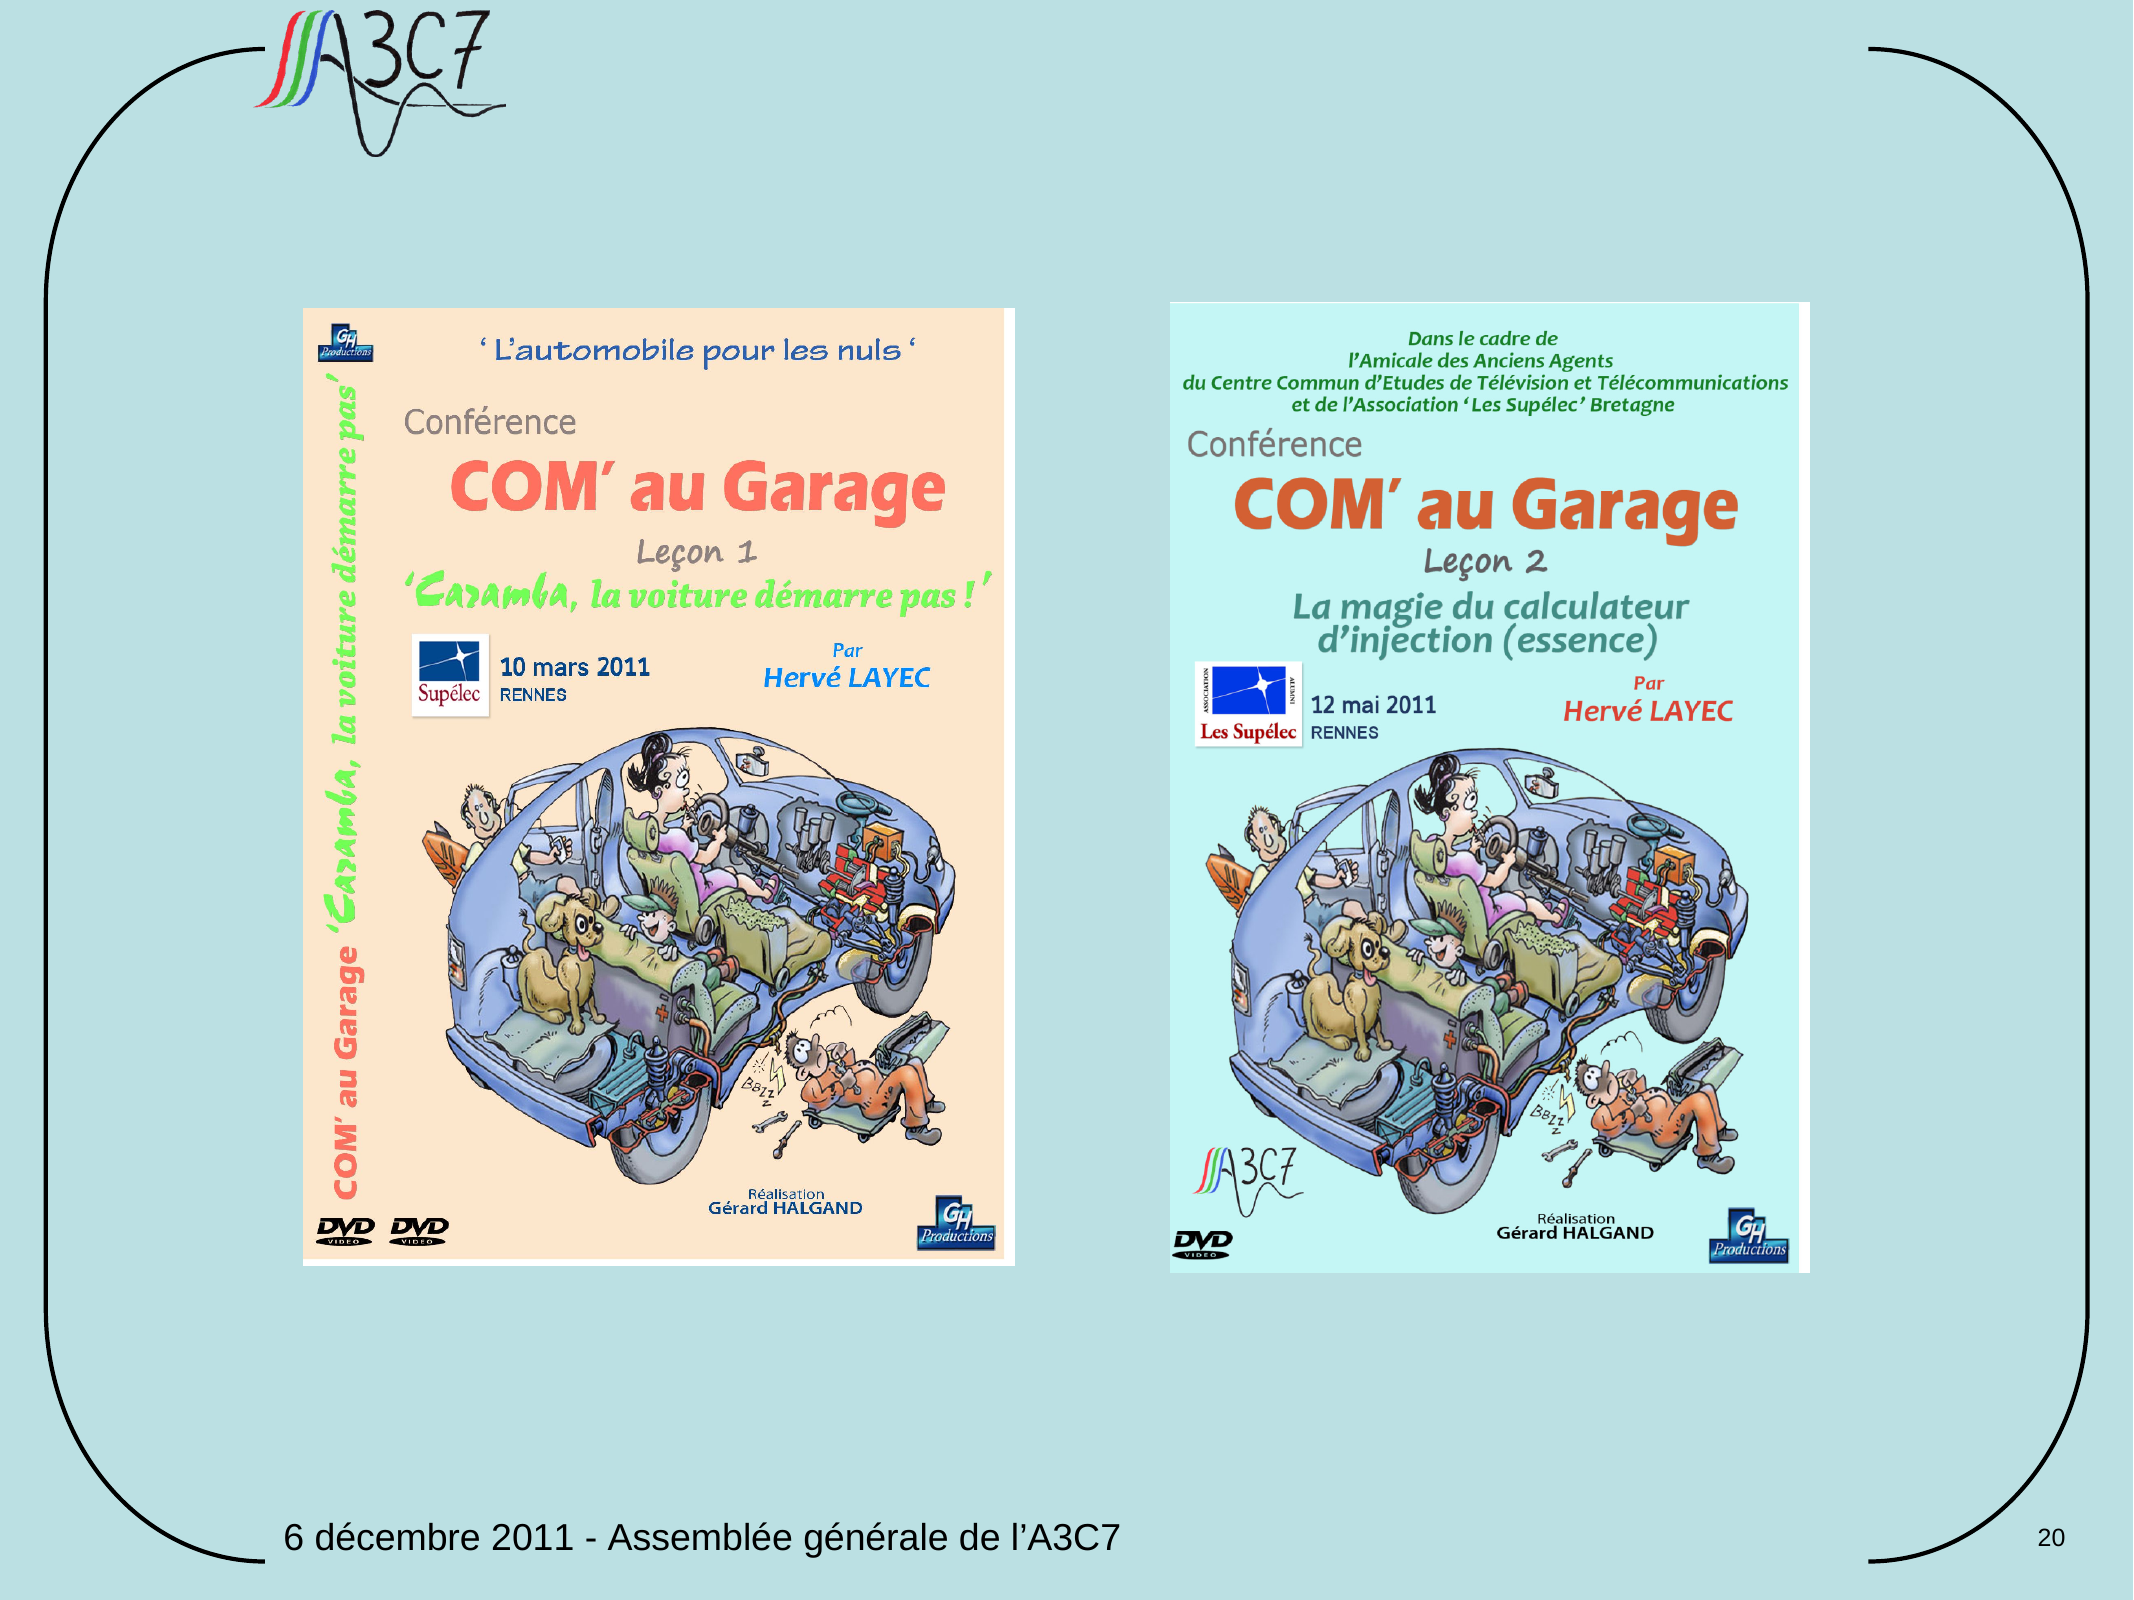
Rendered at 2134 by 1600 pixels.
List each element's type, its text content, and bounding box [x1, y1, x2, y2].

text_box 6 décembre 2011 - Assemblée générale de l’A3C7 [274, 1512, 1131, 1558]
picture [303, 308, 1015, 1266]
picture [1170, 302, 1810, 1273]
picture [253, 10, 506, 157]
